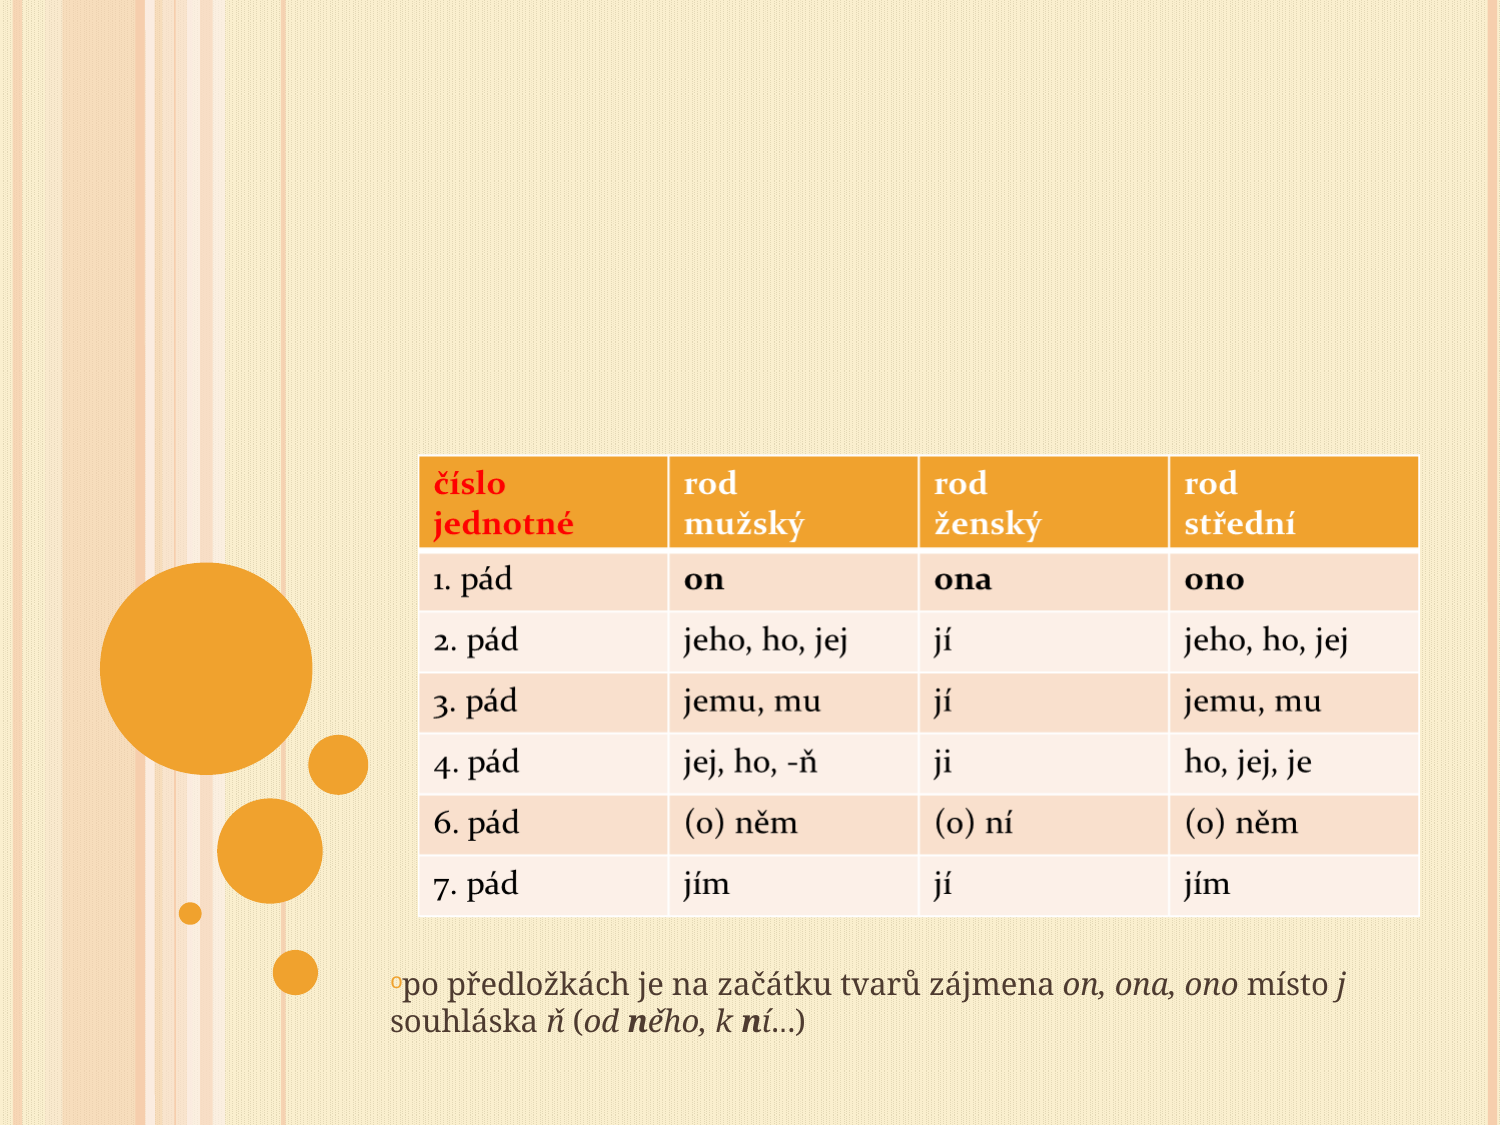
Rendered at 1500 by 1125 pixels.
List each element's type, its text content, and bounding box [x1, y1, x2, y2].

title Zájmena rodová [375, 54, 1388, 149]
list Skloňování zájmen on, ona, ono po předložkách je na začátku tvarů zájmena on, ona, ono místo j souhláska ň (od něho, k ní...) [375, 160, 1388, 1047]
picture [418, 453, 1420, 924]
